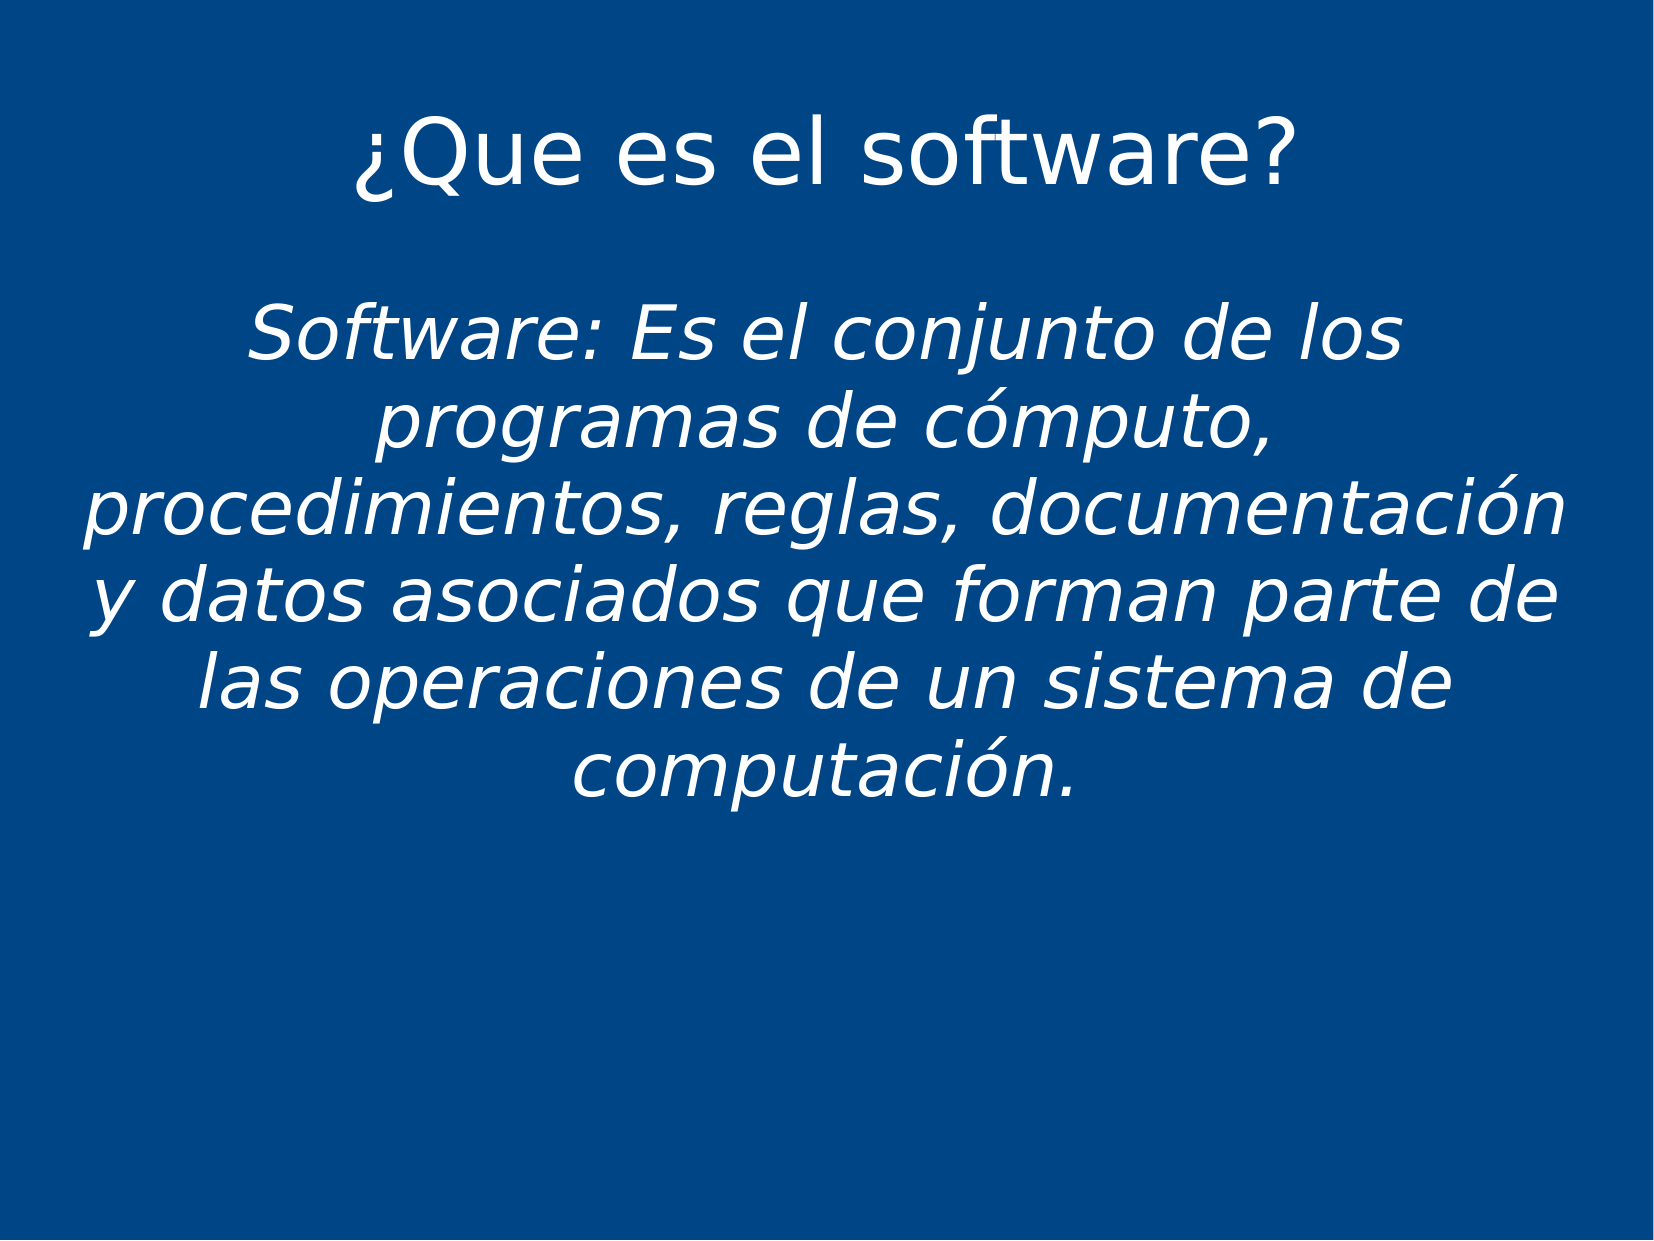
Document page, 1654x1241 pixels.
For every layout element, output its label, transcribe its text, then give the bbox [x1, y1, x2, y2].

title ¿Que es el software? [82, 49, 1571, 257]
list Software: Es el conjunto de los programas de cómputo, procedimientos, reglas, documentación y datos asociados que forman parte de las operaciones de un sistema de computación. [82, 290, 1571, 1109]
